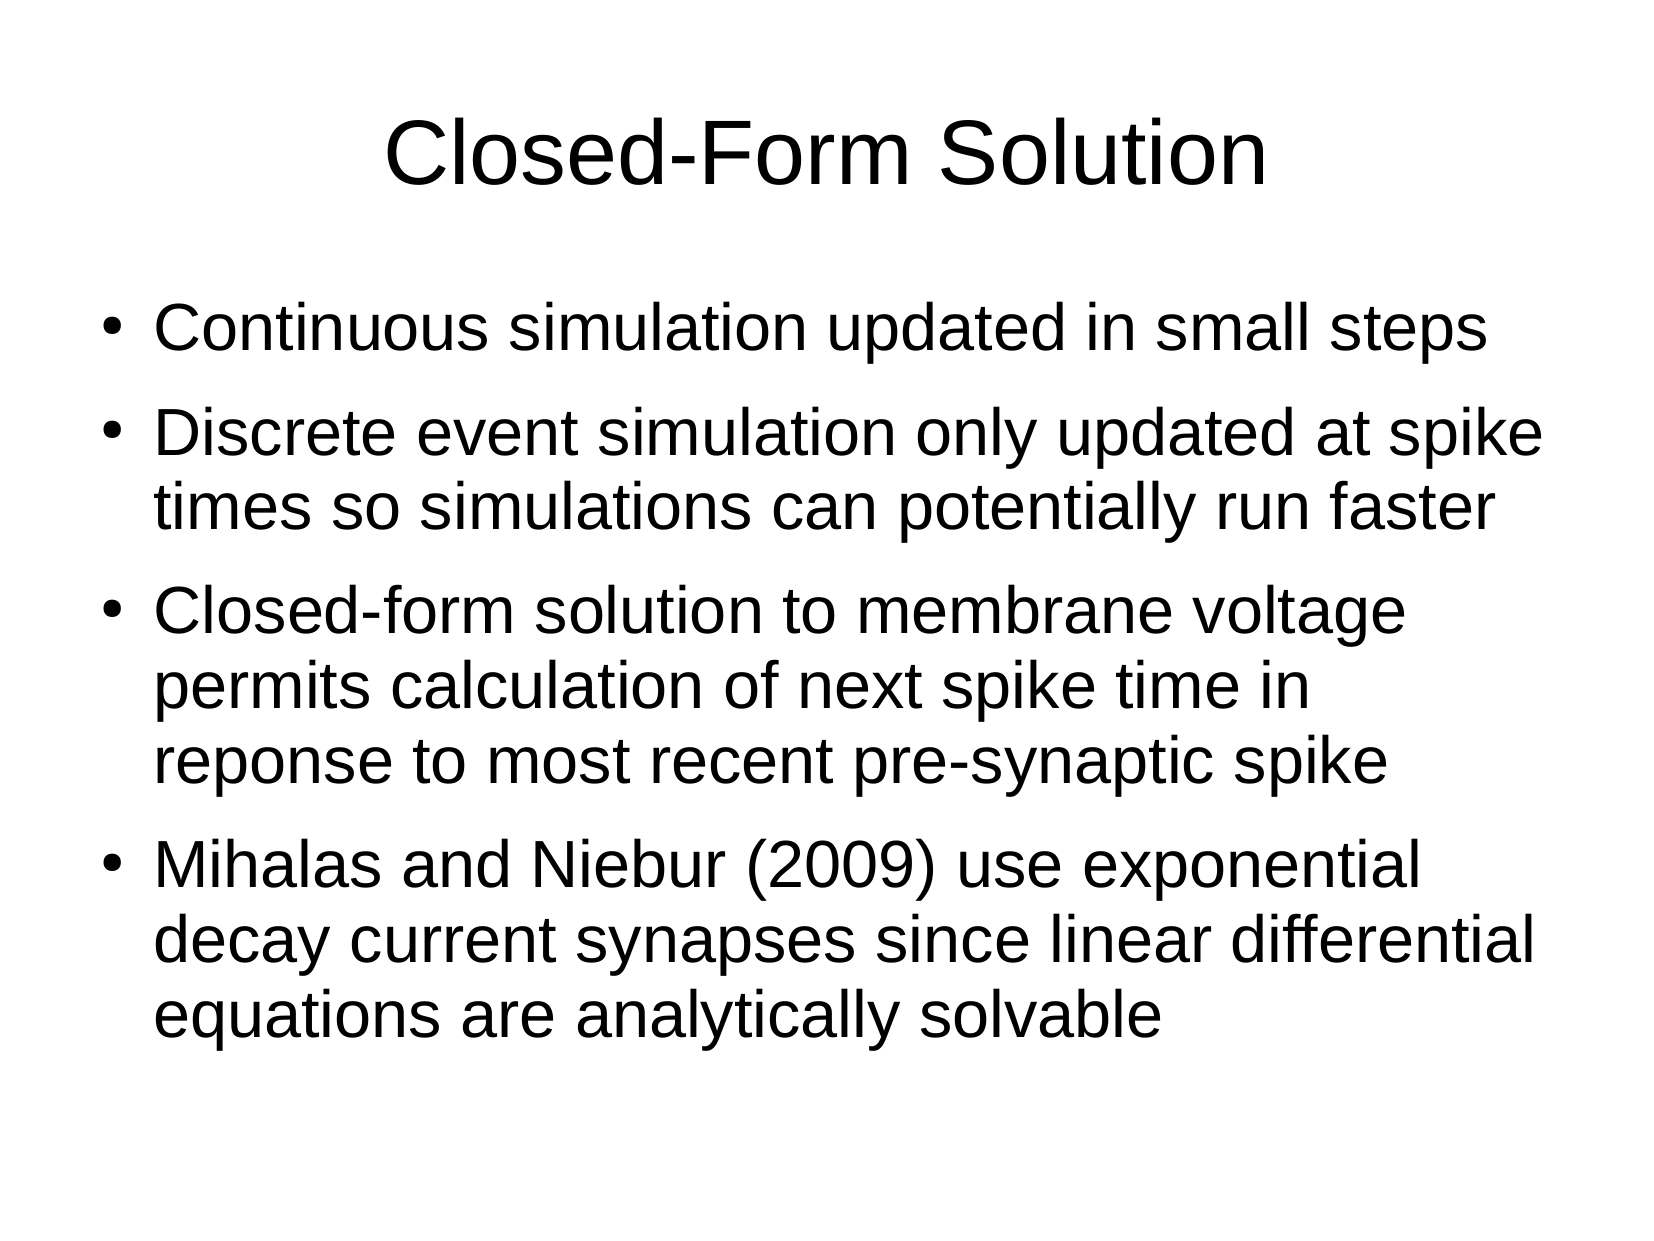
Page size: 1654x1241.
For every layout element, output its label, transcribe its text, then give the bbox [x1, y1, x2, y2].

title Closed-Form Solution [82, 49, 1571, 257]
list Continuous simulation updated in small steps Discrete event simulation only updated at spike times so simulations can potentially run faster Closed-form solution to membrane voltage permits calculation of next spike time in reponse to most recent pre-synaptic spike Mihalas and Niebur (2009) use exponential decay current synapses since linear differential equations are analytically solvable [82, 290, 1571, 1109]
